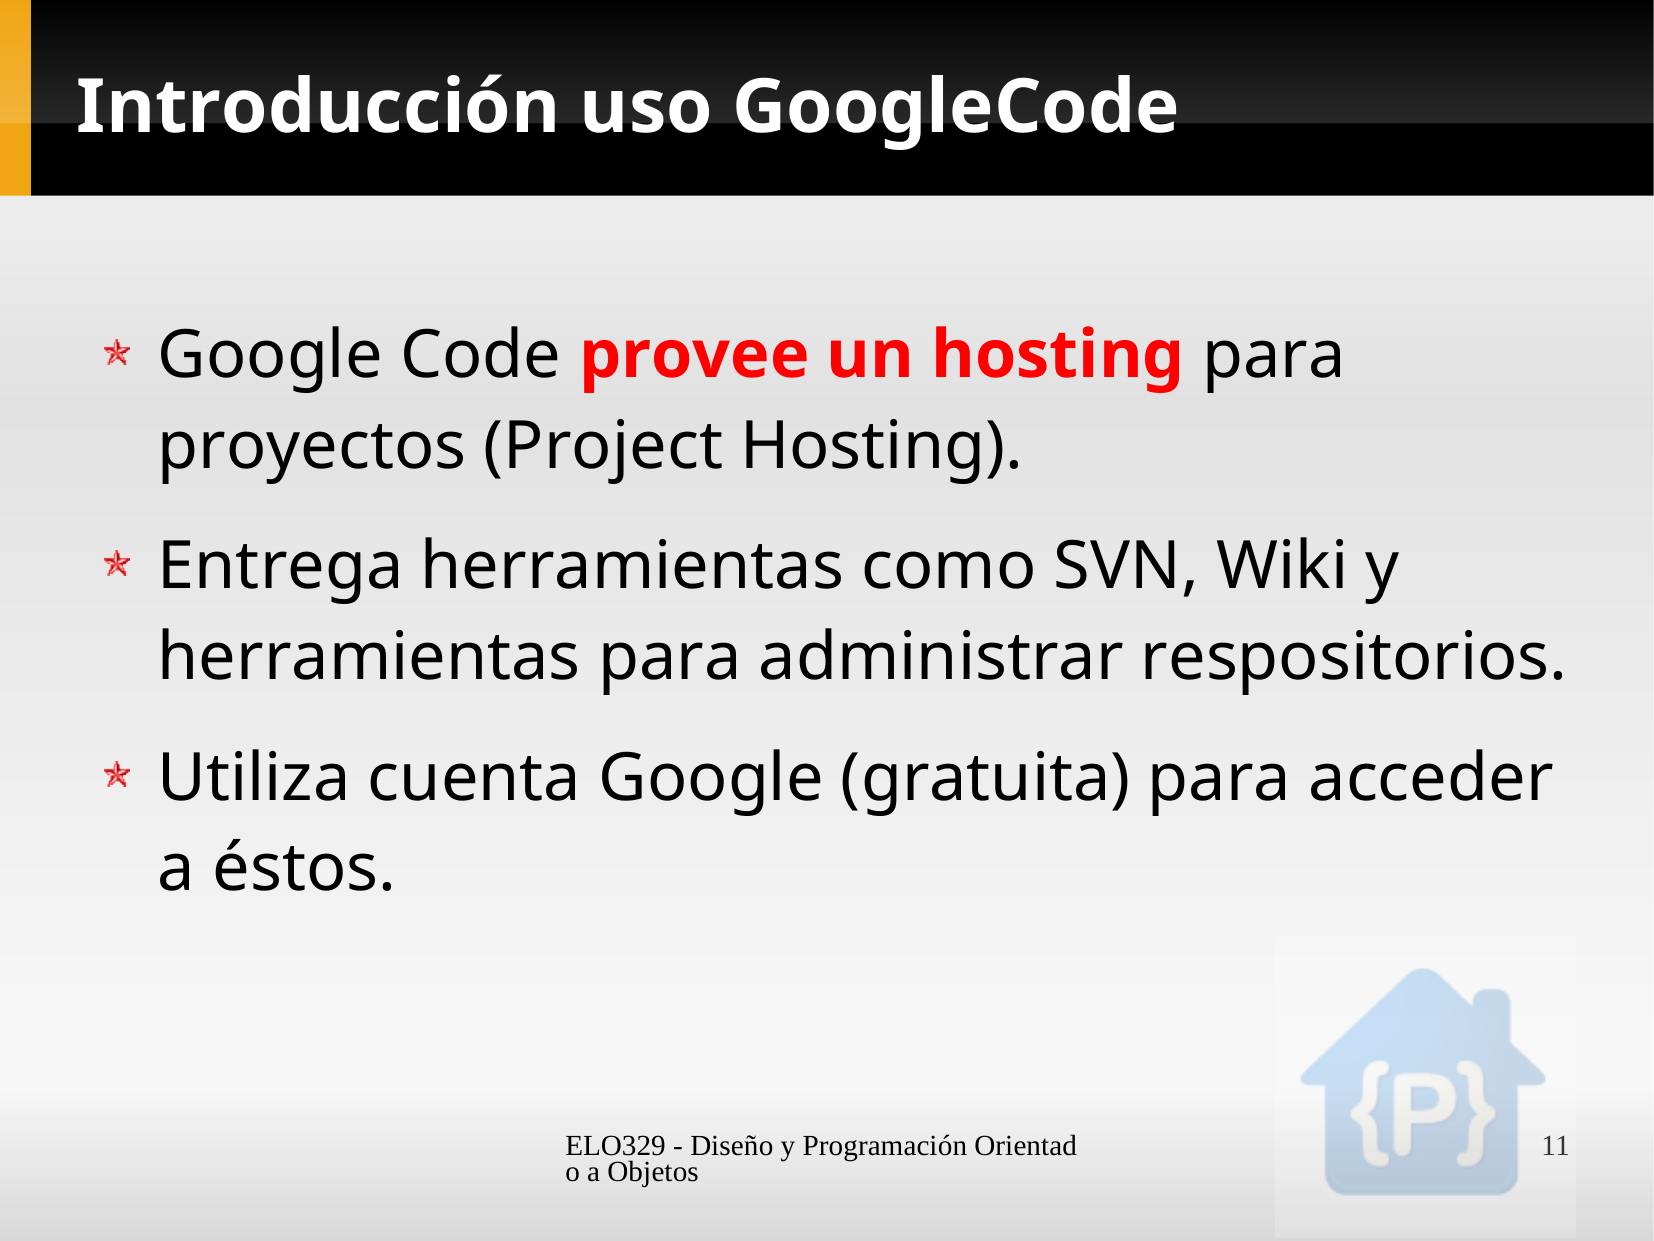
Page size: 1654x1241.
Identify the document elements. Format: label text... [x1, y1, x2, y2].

picture [0, 0, 1654, 1241]
title Introducción uso GoogleCode [76, 0, 1565, 208]
list Google Code provee un hosting para proyectos (Project Hosting). Entrega herramientas como SVN, Wiki y herramientas para administrar respositorios. Utiliza cuenta Google (gratuita) para acceder a éstos. [86, 306, 1576, 1126]
